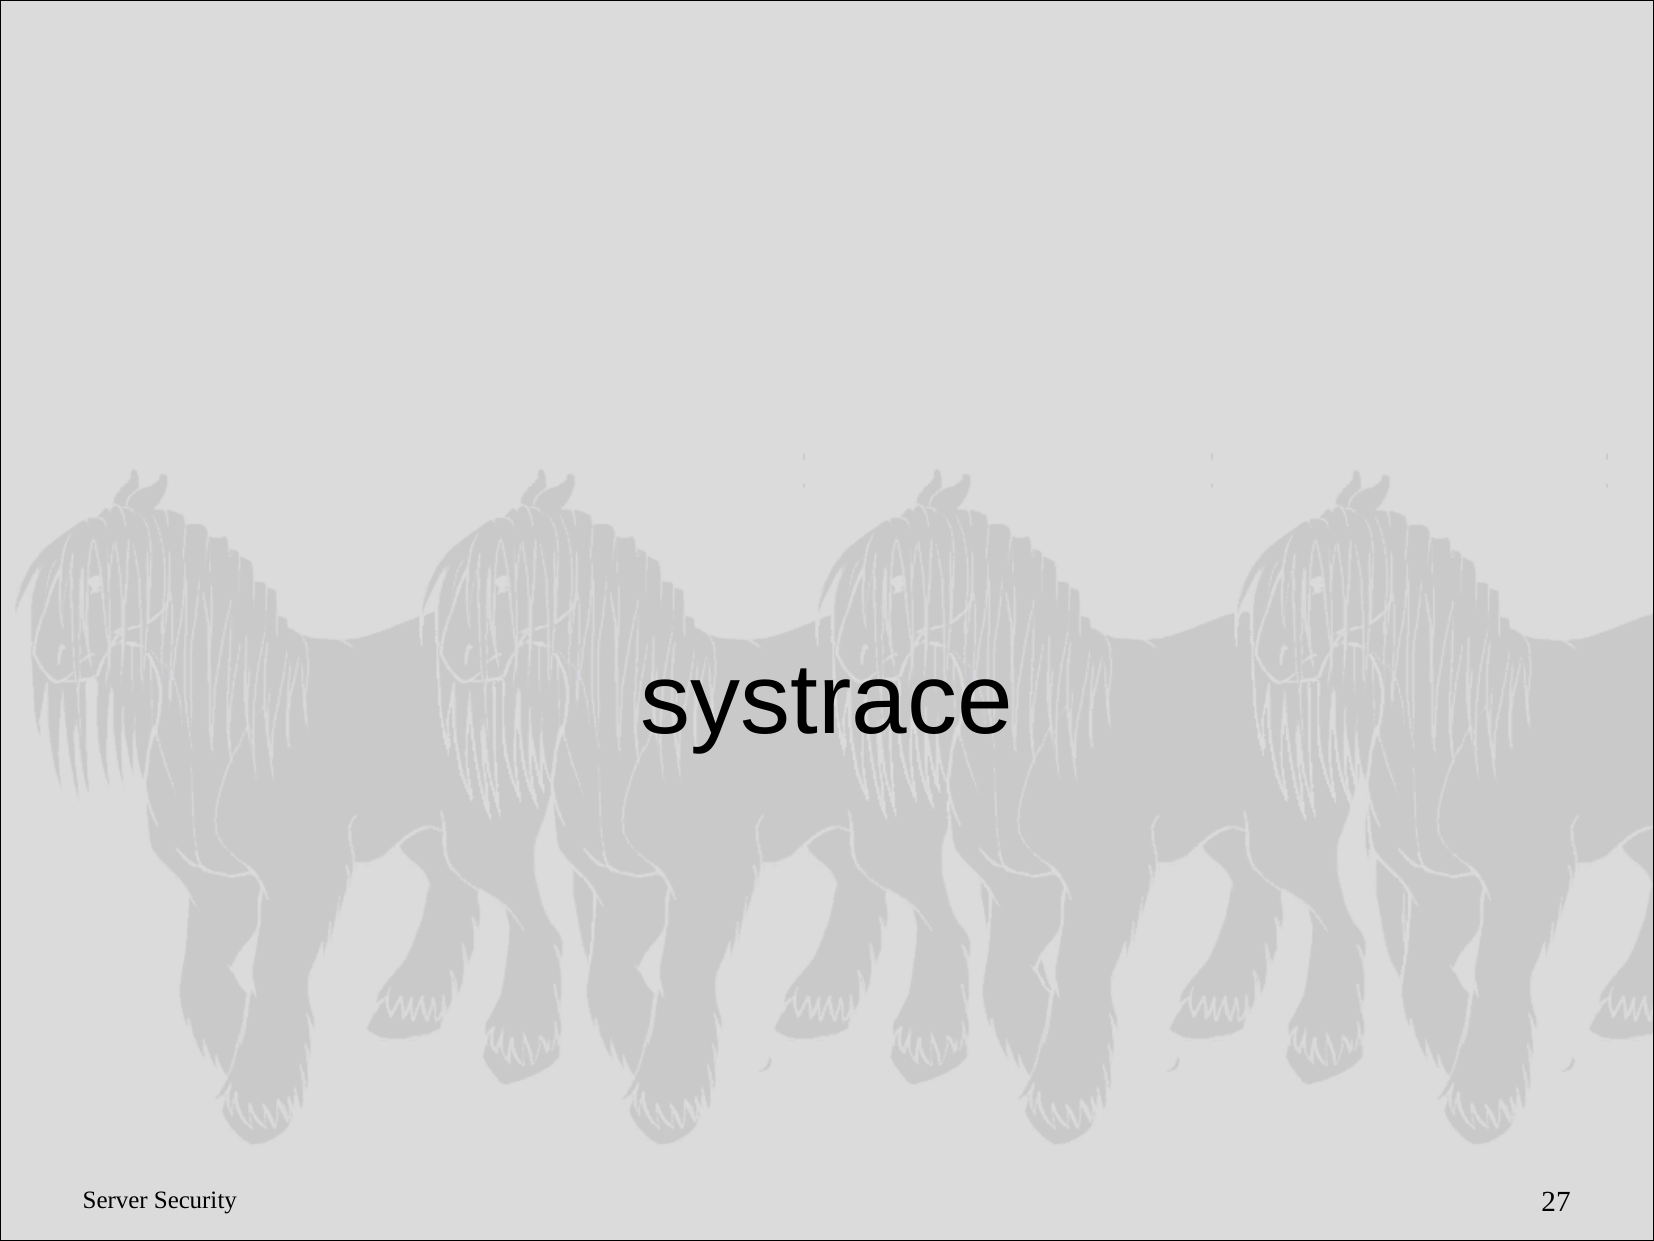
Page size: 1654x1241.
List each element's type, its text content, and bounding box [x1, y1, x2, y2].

subtitle systrace [82, 297, 1571, 1102]
